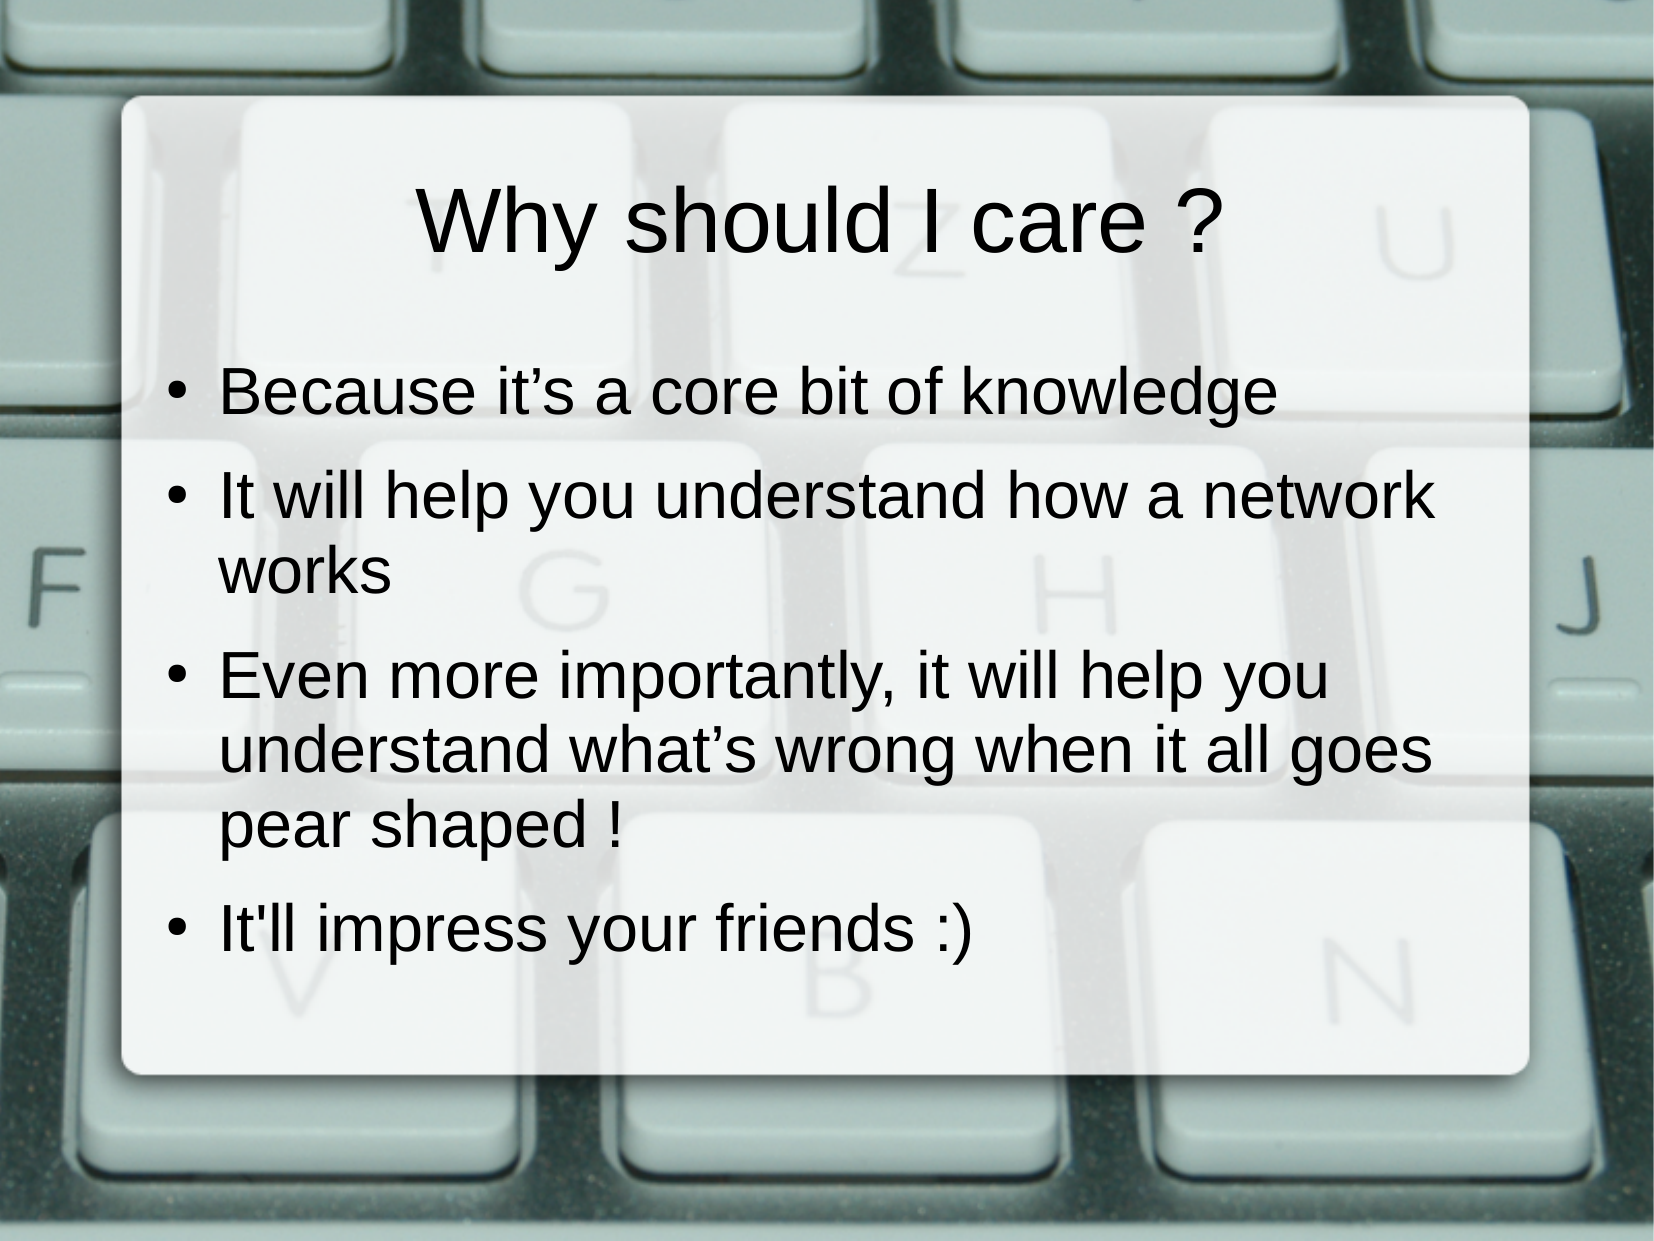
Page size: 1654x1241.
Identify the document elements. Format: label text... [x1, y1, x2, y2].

list Because it’s a core bit of knowledge It will help you understand how a network works Even more importantly, it will help you understand what’s wrong when it all goes pear shaped ! It'll impress your friends :) [147, 354, 1506, 1049]
title Why should I care ? [135, 125, 1506, 318]
picture [0, 0, 1654, 1241]
